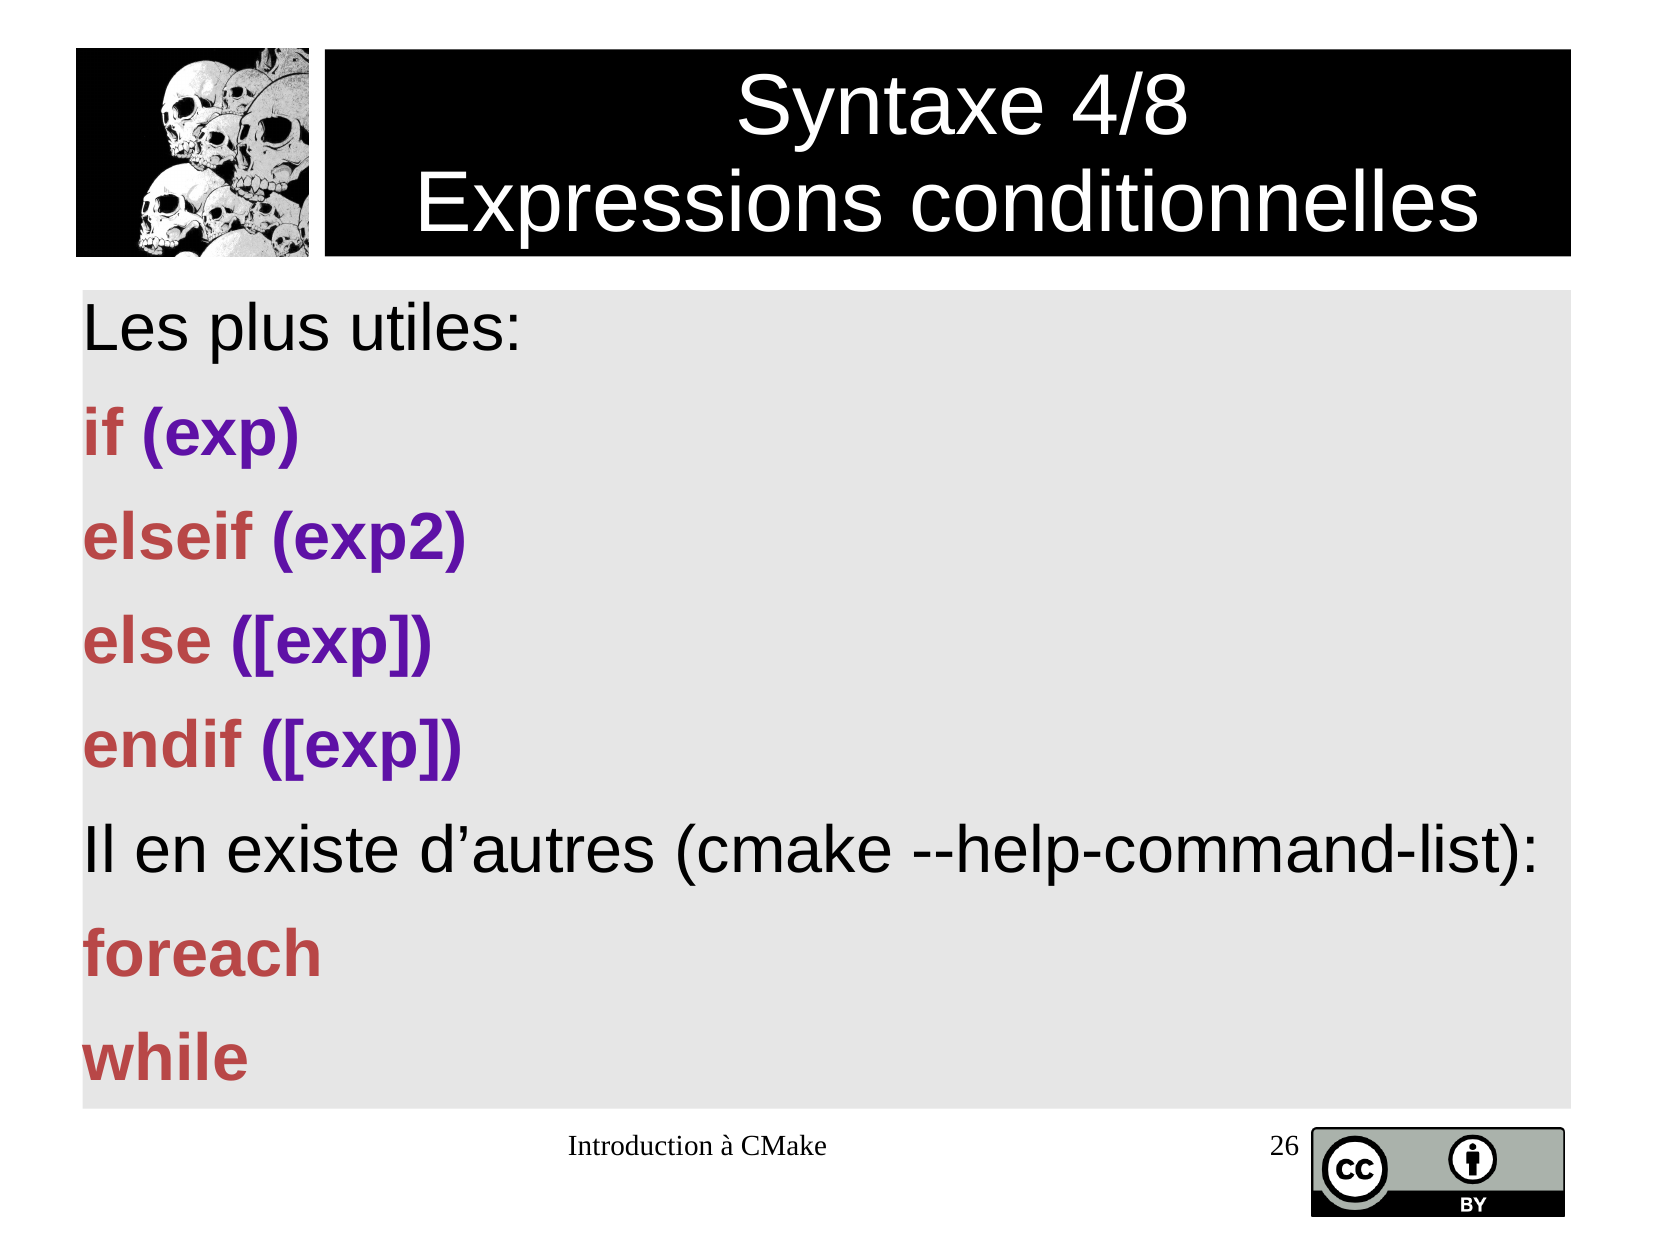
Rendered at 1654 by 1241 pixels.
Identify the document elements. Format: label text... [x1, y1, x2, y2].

title Syntaxe 4/8 Expressions conditionnelles [324, 49, 1571, 257]
list Les plus utiles: if (exp) elseif (exp2) else ([exp]) endif ([exp]) Il en existe d’autres (cmake --help-command-list): foreach while [82, 290, 1571, 1109]
picture [76, 48, 309, 257]
picture [1311, 1127, 1565, 1217]
